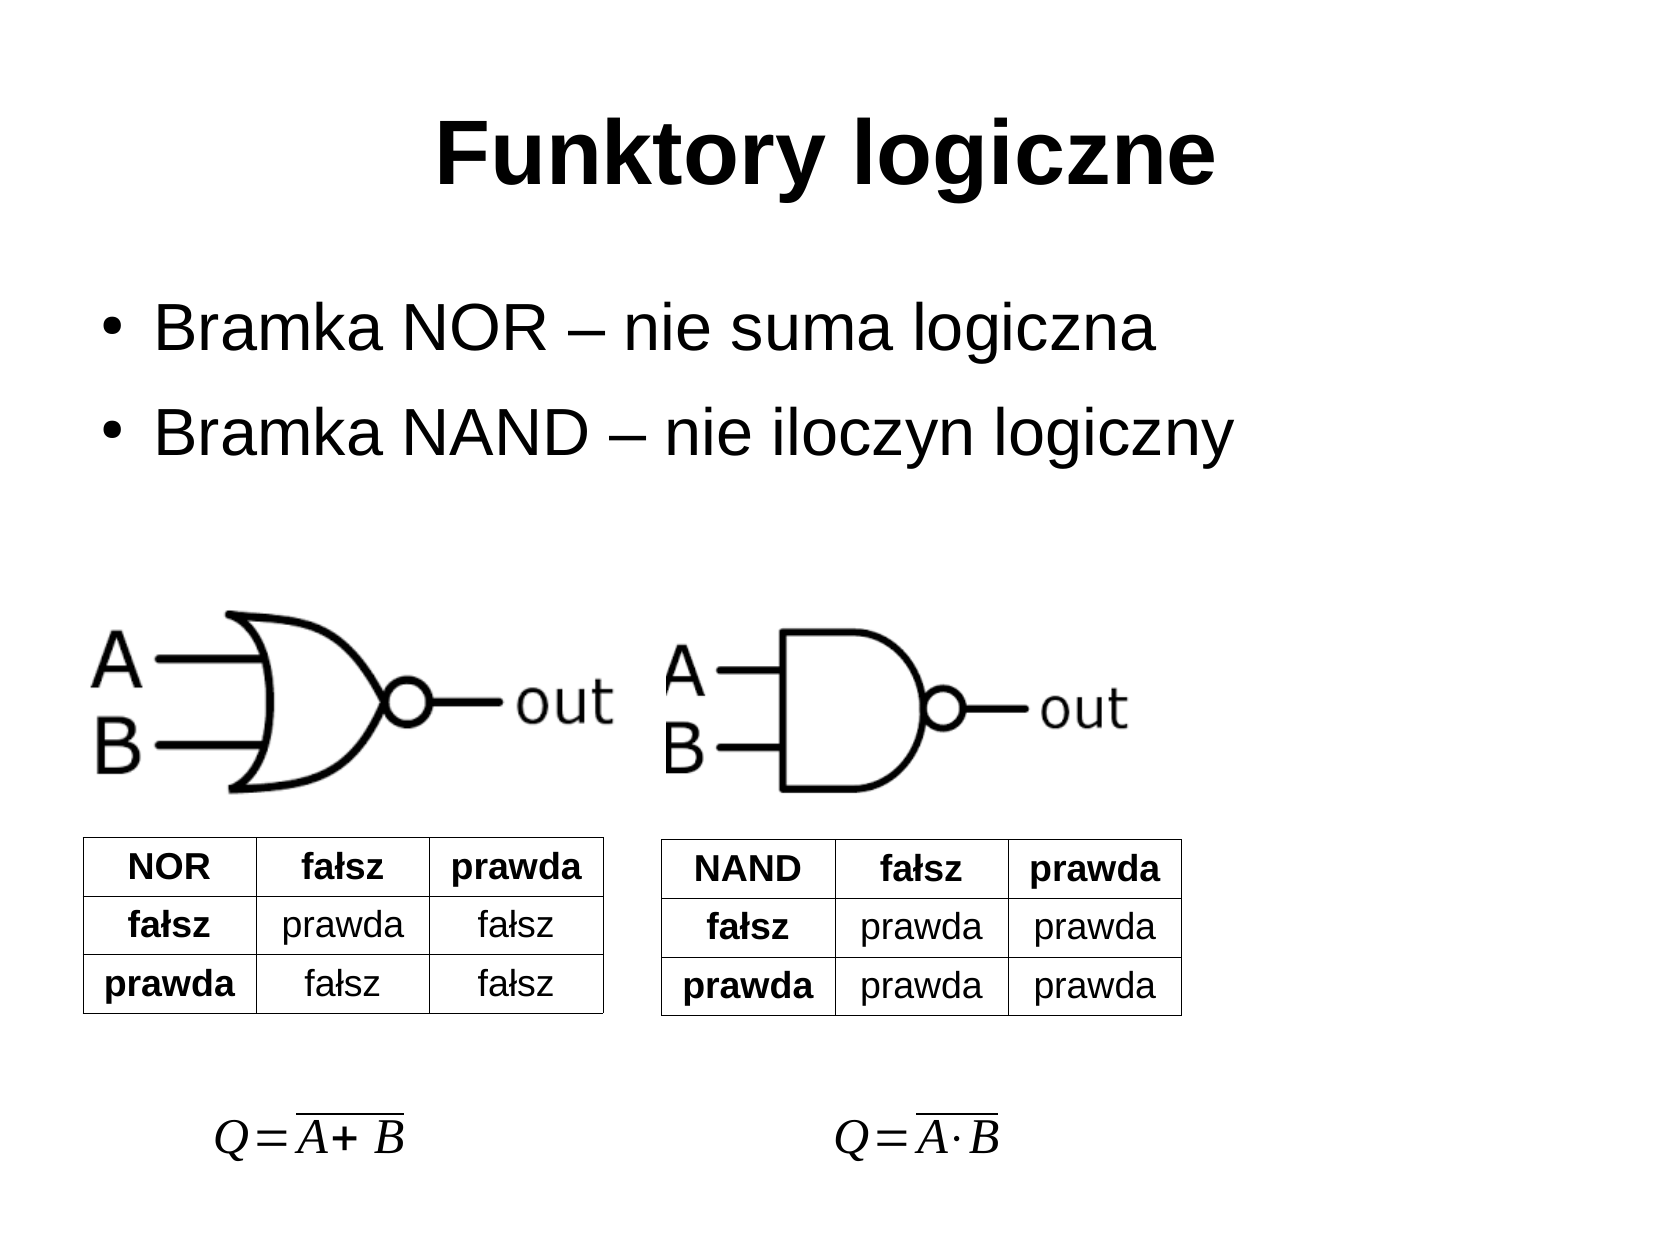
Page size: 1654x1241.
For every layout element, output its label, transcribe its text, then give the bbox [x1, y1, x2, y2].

table_cell fałsz [662, 899, 835, 957]
table_cell prawda [257, 897, 429, 954]
table_cell prawda [1009, 958, 1181, 1015]
table_cell prawda [836, 899, 1008, 957]
table_cell fałsz [430, 897, 603, 954]
table_header prawda [1009, 840, 1181, 898]
table_cell fałsz [257, 955, 429, 1013]
table_header NAND [662, 840, 835, 898]
table_header fałsz [257, 838, 429, 896]
table_cell prawda [662, 958, 835, 1015]
list Bramka NOR – nie suma logiczna Bramka NAND – nie iloczyn logiczny [82, 290, 1571, 1109]
table_header NOR [84, 838, 256, 896]
table_cell prawda [84, 955, 256, 1013]
table_cell fałsz [430, 955, 603, 1013]
table_header fałsz [836, 840, 1008, 898]
chart [826, 1108, 1006, 1165]
title Funktory logiczne [82, 49, 1571, 257]
table_header prawda [430, 838, 603, 896]
table_cell prawda [836, 958, 1008, 1015]
table_cell fałsz [84, 897, 256, 954]
table_cell prawda [1009, 899, 1181, 957]
picture [80, 603, 1175, 815]
chart [206, 1108, 412, 1165]
